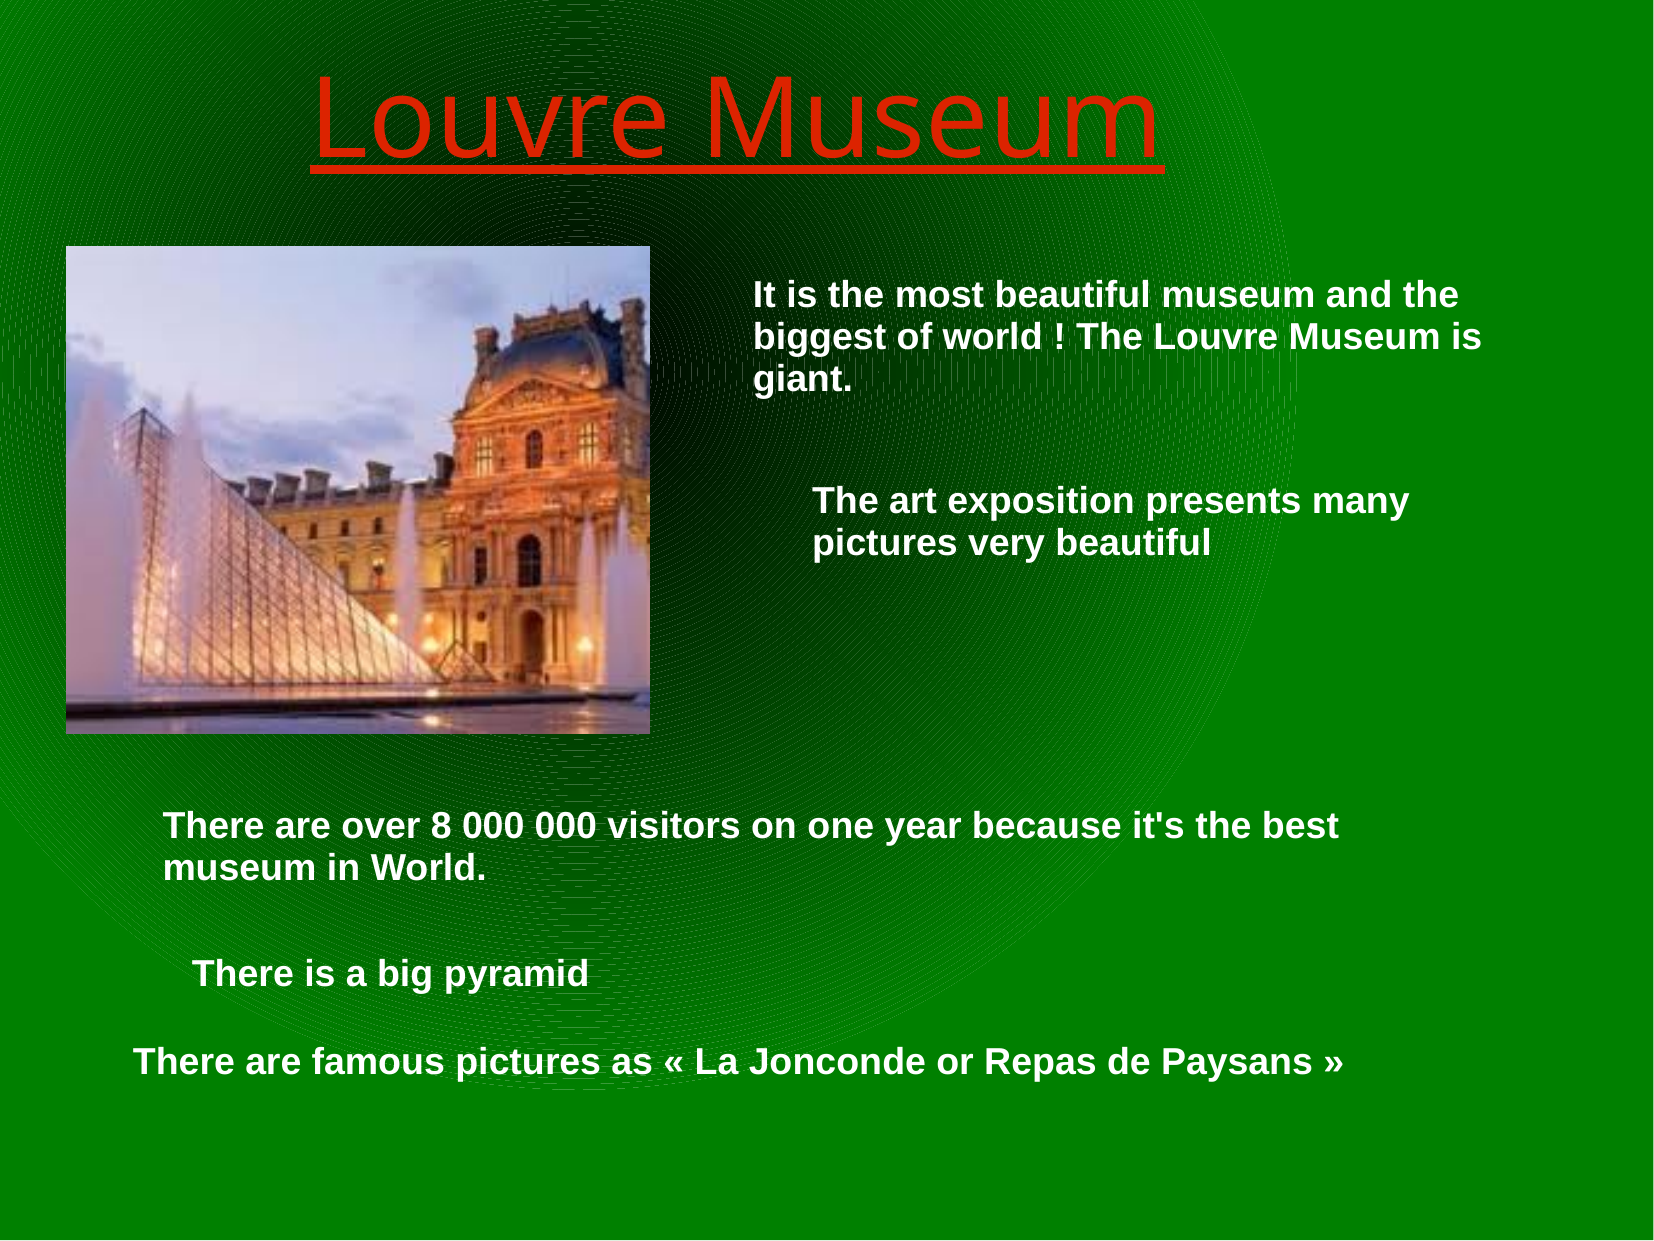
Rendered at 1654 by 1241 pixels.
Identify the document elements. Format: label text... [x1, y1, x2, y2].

text_box There is a big pyramid [177, 944, 1329, 1003]
text_box There are over 8 000 000 visitors on one year because it's the best museum in World. [147, 797, 1477, 899]
picture [66, 246, 650, 734]
text_box Louvre Museum [295, 29, 1418, 181]
text_box The art exposition presents many pictures very beautiful [797, 472, 1477, 574]
text_box It is the most beautiful museum and the biggest of world ! The Louvre Museum is giant. [738, 265, 1506, 411]
text_box There are famous pictures as « La Jonconde or Repas de Paysans » [118, 1033, 1565, 1092]
